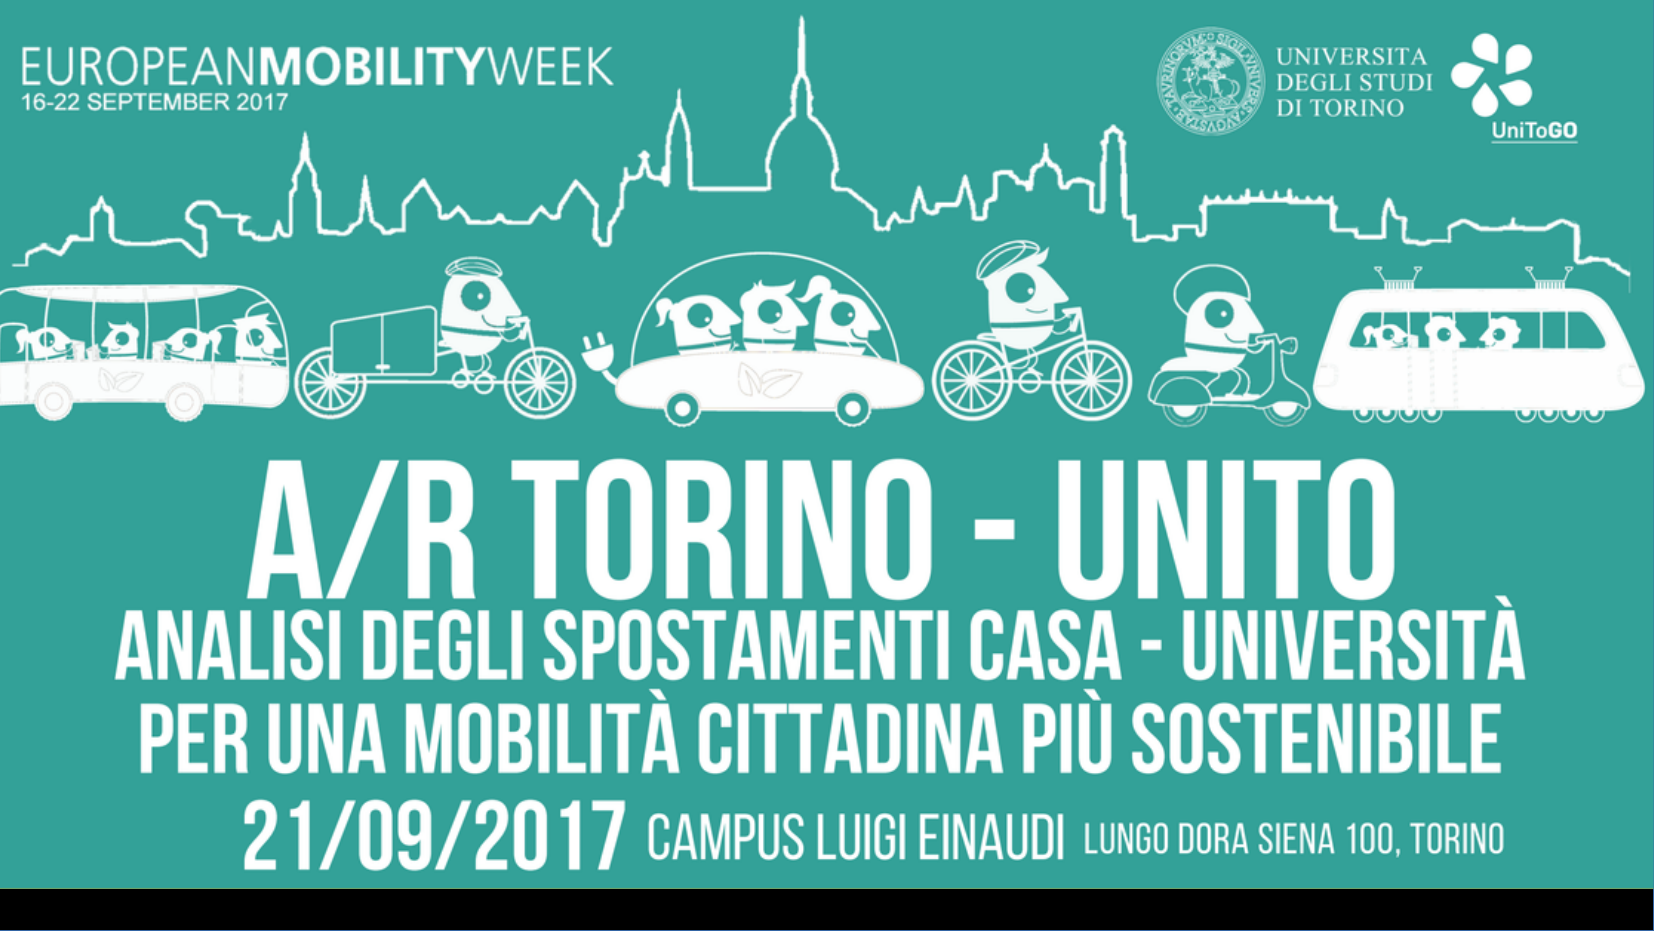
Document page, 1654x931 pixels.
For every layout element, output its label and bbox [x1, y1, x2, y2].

picture [0, 0, 1654, 889]
text_box [0, 889, 1654, 931]
